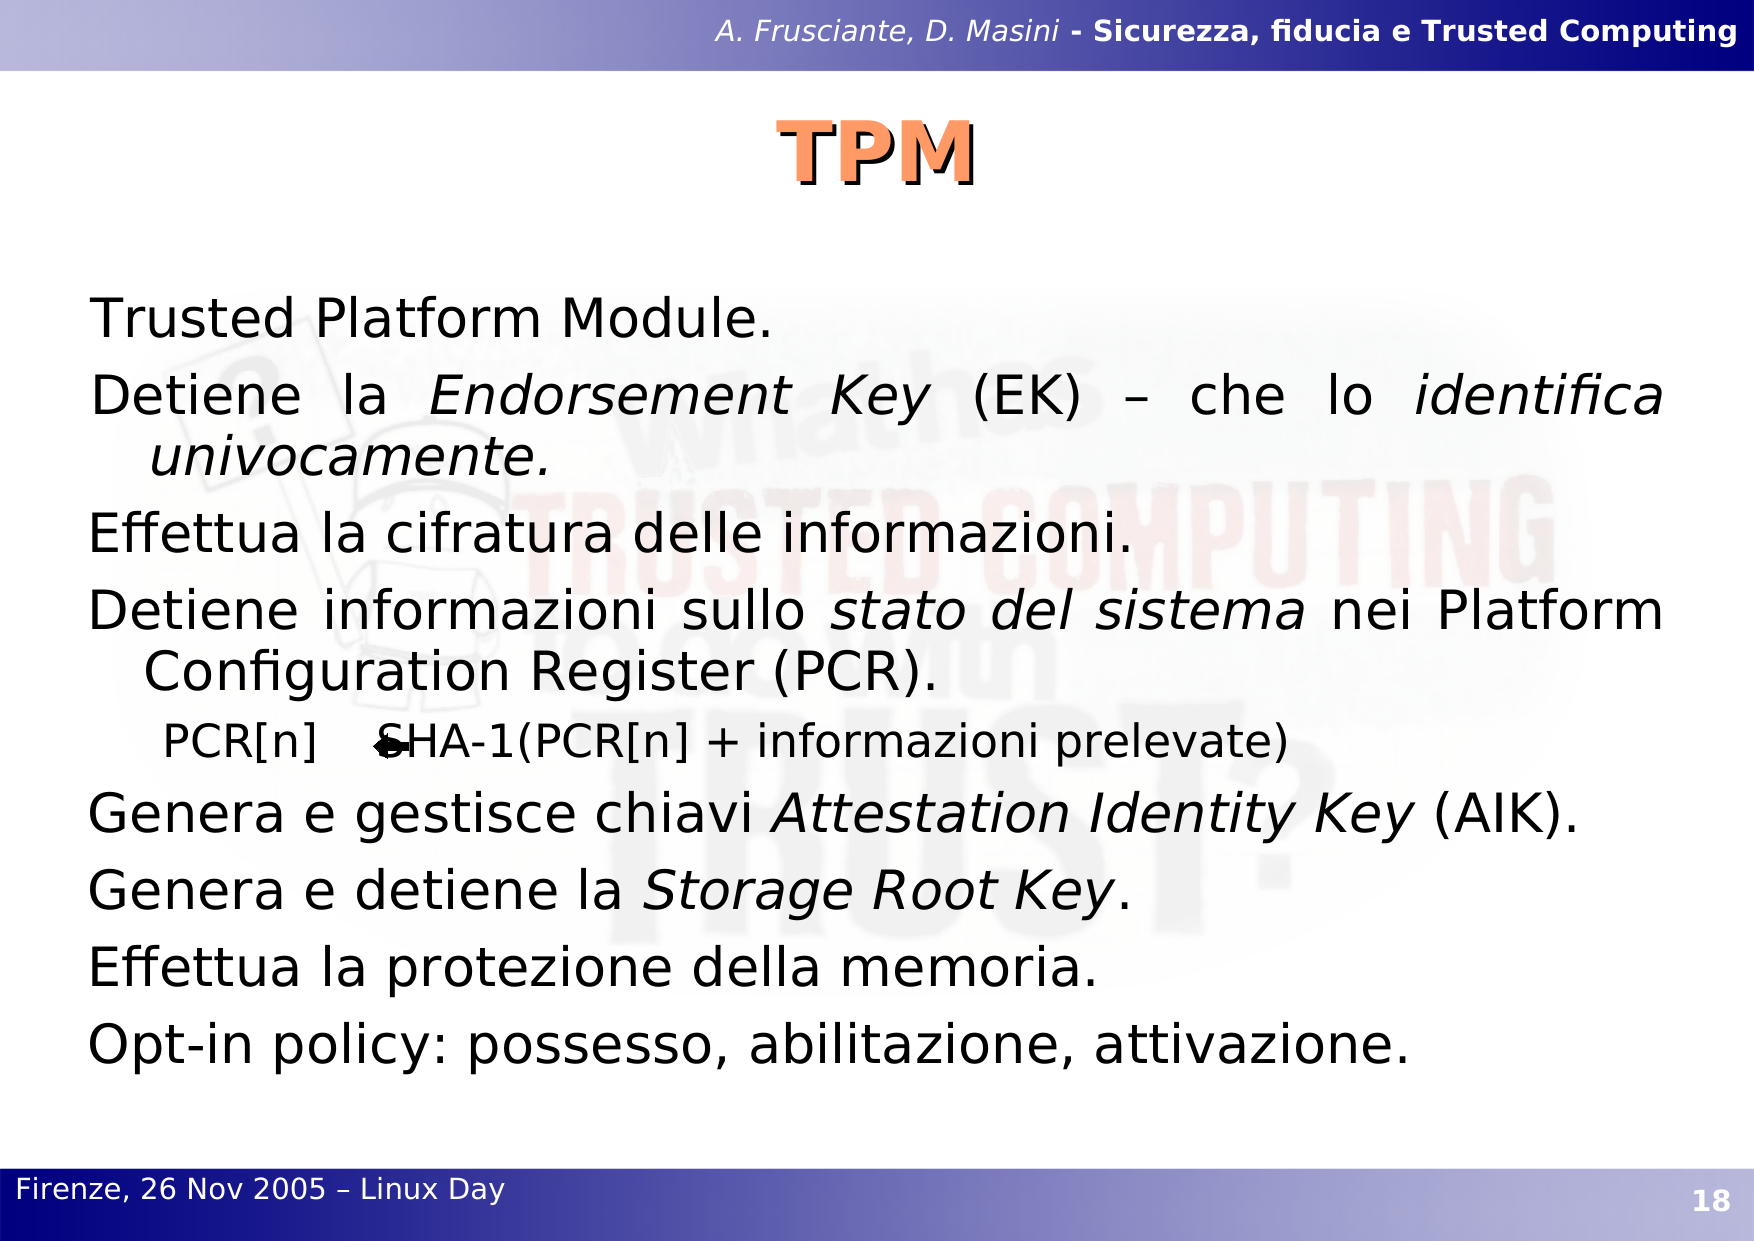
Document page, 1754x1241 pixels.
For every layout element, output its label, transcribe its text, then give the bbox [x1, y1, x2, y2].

text_box A. Frusciante, D. Masini - Sicurezza, fiducia e Trusted Computing [602, 7, 1754, 63]
title TPM [87, 49, 1667, 257]
text_box <numero> [1641, 1185, 1732, 1223]
picture [0, 0, 1754, 1241]
list Trusted Platform Module. Detiene la Endorsement Key (EK) – che lo identifica univocamente. Effettua la cifratura delle informazioni. Detiene informazioni sullo stato del sistema nei Platform Configuration Register (PCR). PCR[n] SHA-1(PCR[n] + informazioni prelevate) Genera e gestisce chiavi Attestation Identity Key (AIK). Genera e detiene la Storage Root Key. Effettua la protezione della memoria. Opt-in policy: possesso, abilitazione, attivazione. [87, 289, 1667, 1144]
text_box Firenze, 26 Nov 2005 – Linux Day [0, 1175, 763, 1234]
text_box [373, 733, 409, 759]
